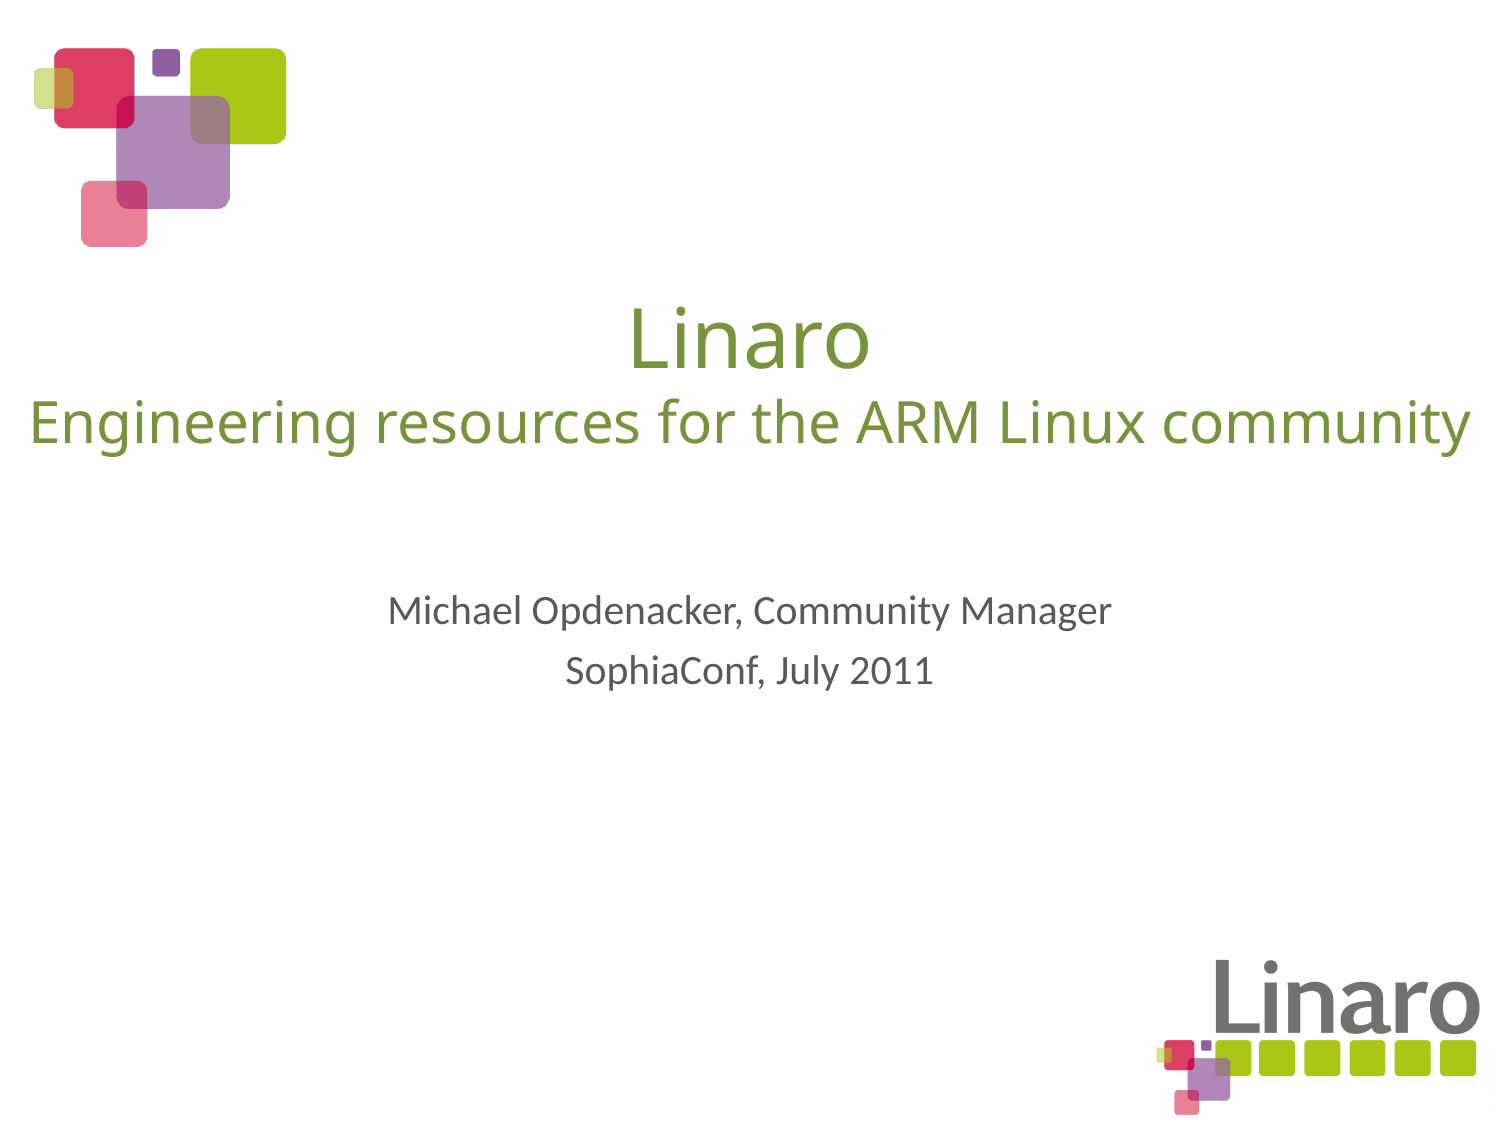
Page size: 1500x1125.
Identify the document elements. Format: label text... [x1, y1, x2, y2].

picture [29, 31, 300, 211]
title Linaro Engineering resources for the ARM Linux community [0, 211, 1500, 529]
picture [1141, 949, 1500, 1125]
text_box Michael Opdenacker, Community Manager SophiaConf, July 2011 [0, 575, 1500, 762]
